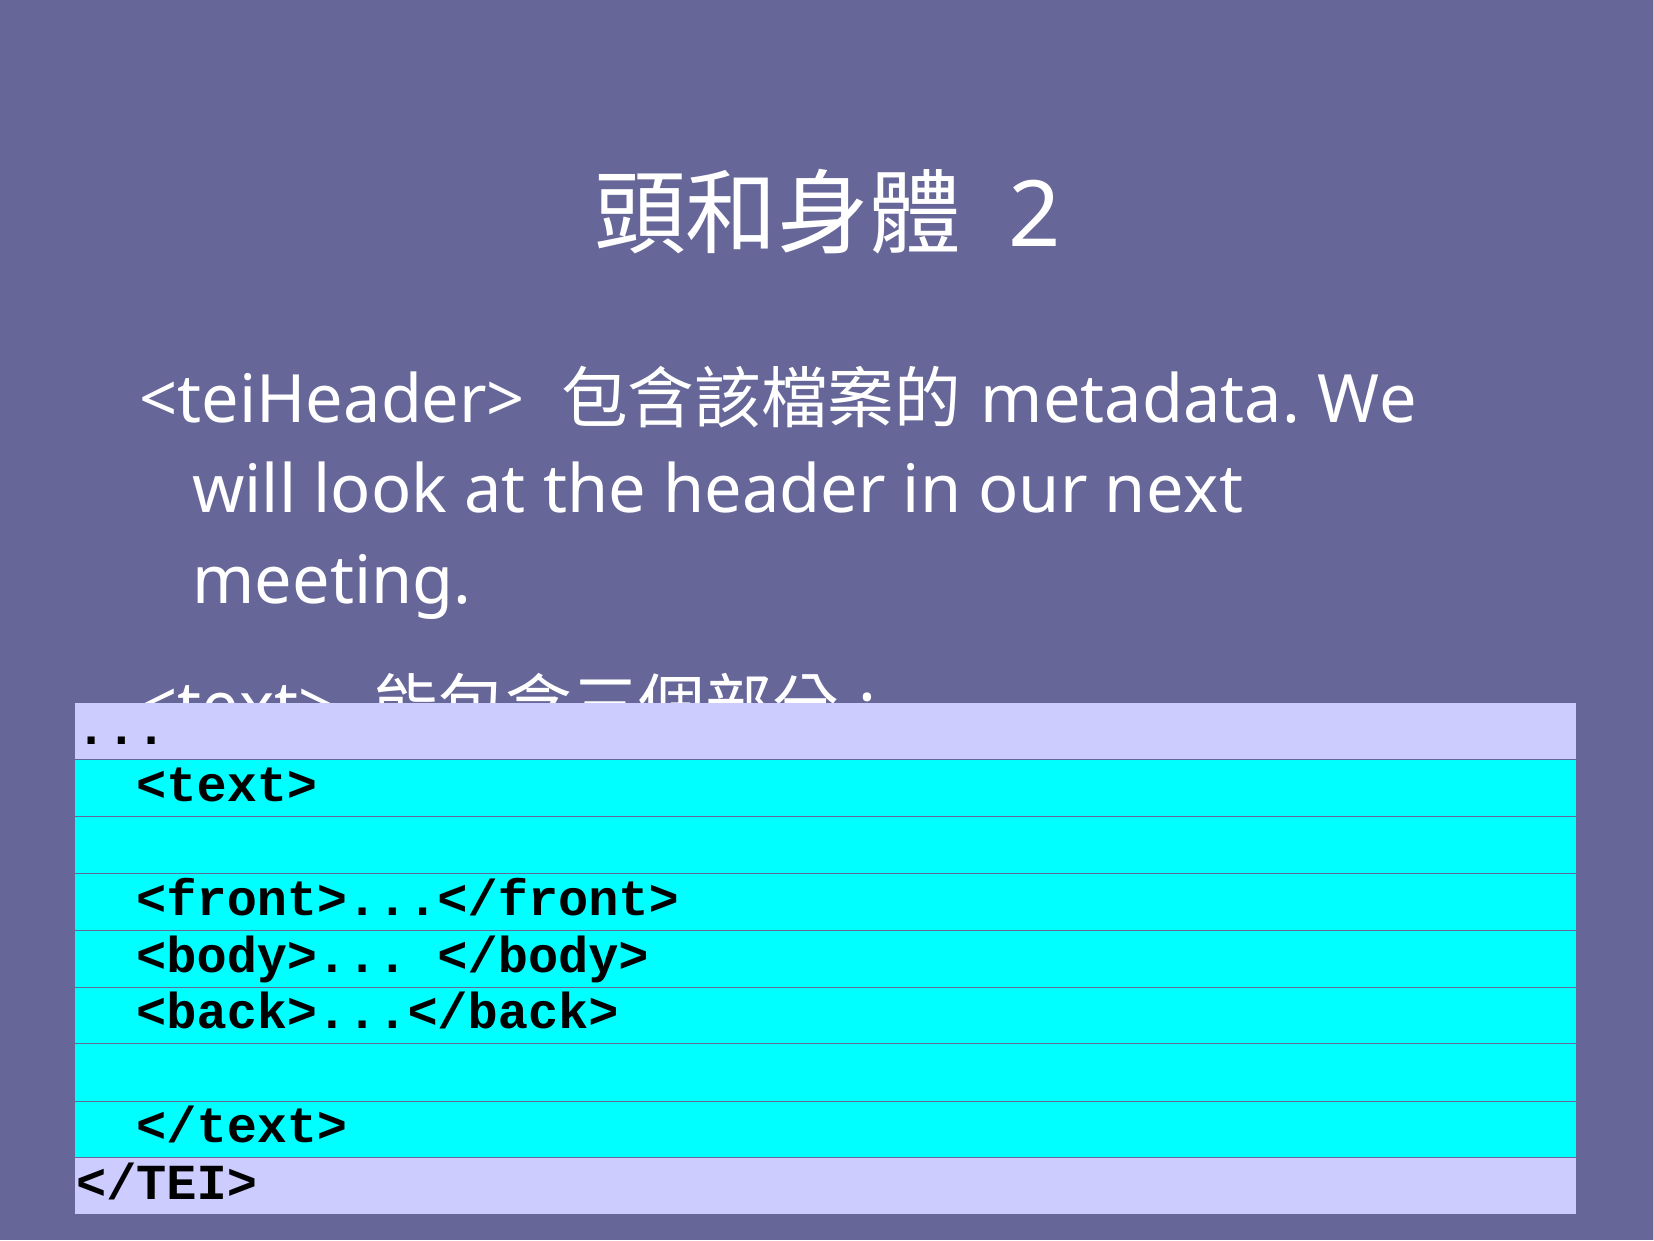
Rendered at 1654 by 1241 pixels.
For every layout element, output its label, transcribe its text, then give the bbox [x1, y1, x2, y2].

title 頭和身體 2 [121, 102, 1534, 310]
chart [75, 702, 1576, 1238]
list <teiHeader> 包含該檔案的metadata. We will look at the header in our next meeting. <text> 能包含三個部分: [121, 344, 1534, 702]
